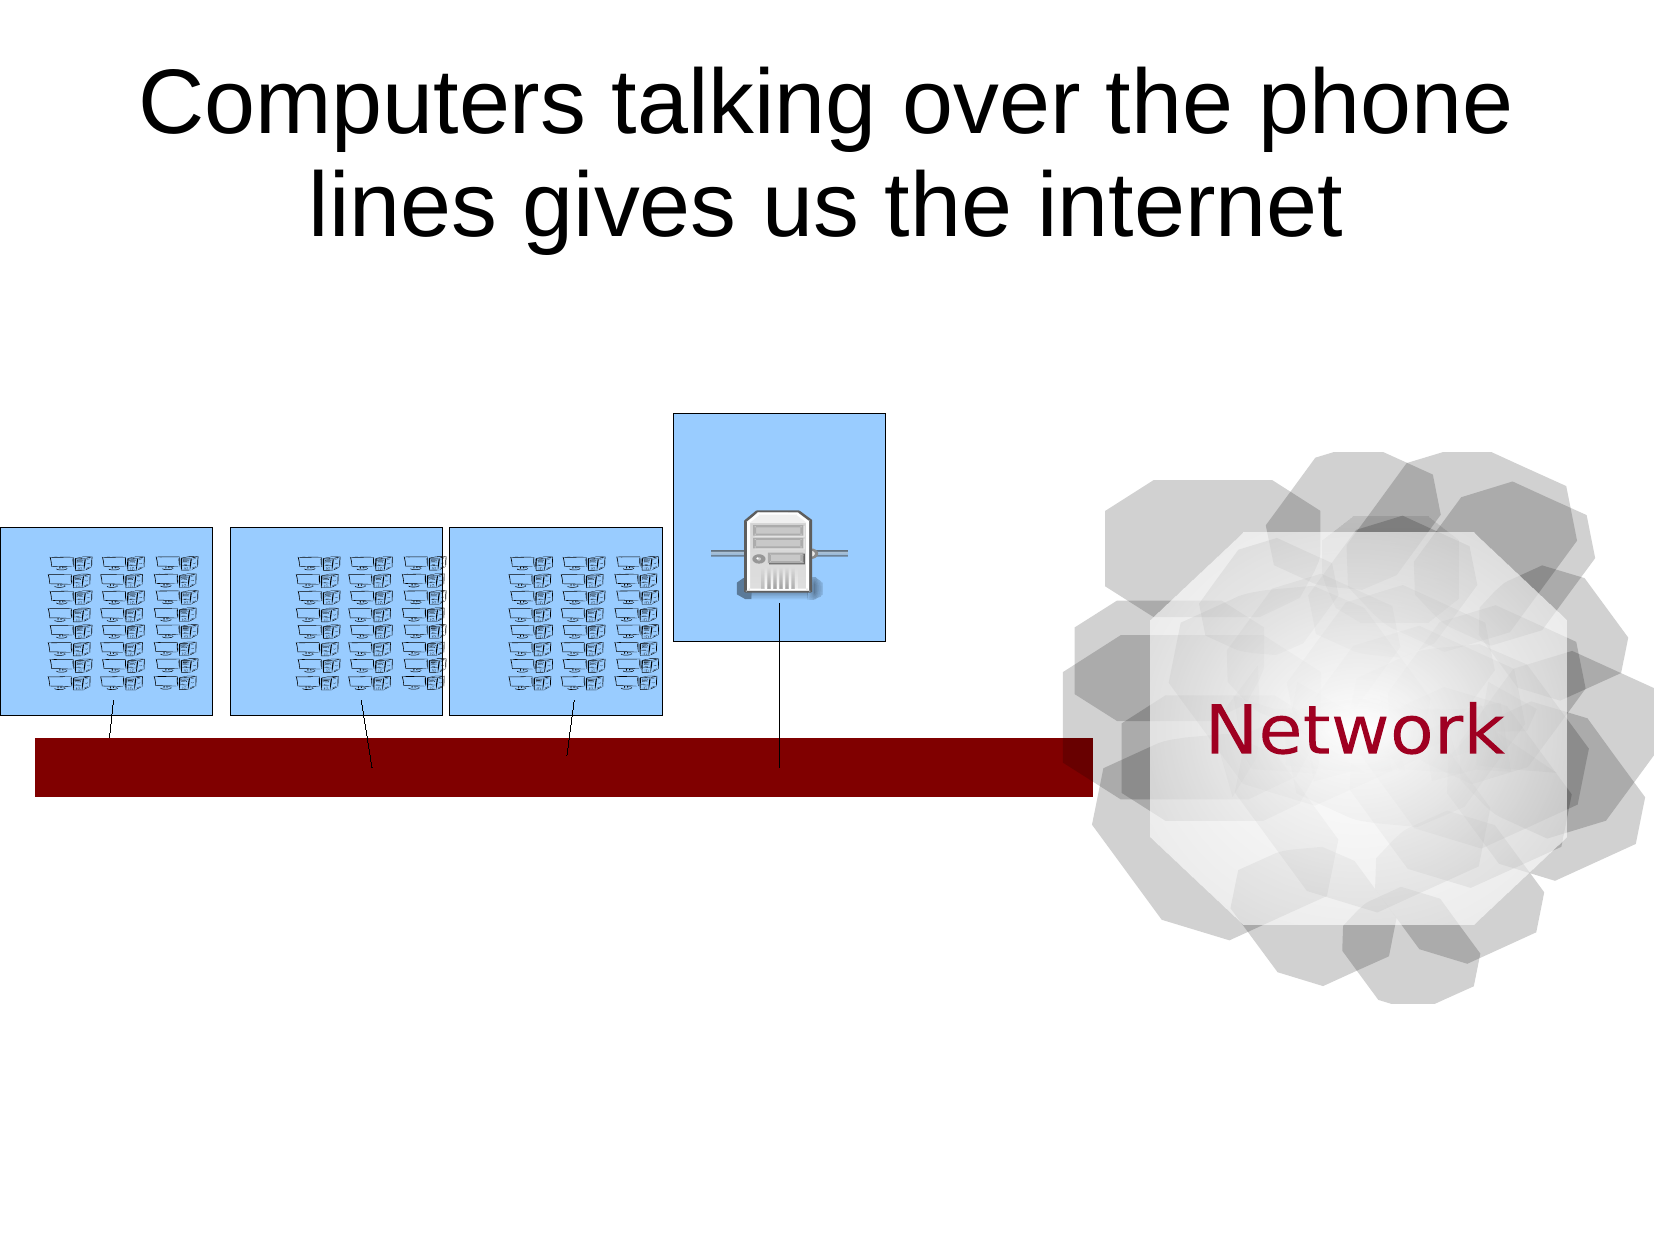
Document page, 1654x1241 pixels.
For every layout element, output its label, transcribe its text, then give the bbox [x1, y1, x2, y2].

picture [614, 573, 658, 588]
picture [153, 641, 197, 656]
picture [297, 590, 341, 605]
picture [616, 590, 660, 605]
picture [295, 676, 339, 691]
picture [616, 556, 660, 571]
picture [101, 556, 145, 571]
picture [100, 641, 143, 657]
picture [616, 624, 660, 639]
picture [349, 658, 393, 673]
picture [508, 607, 552, 623]
picture [403, 590, 447, 605]
picture [401, 573, 445, 588]
picture [295, 641, 339, 657]
picture [510, 590, 554, 605]
picture [155, 556, 199, 571]
picture [155, 658, 199, 673]
picture [508, 676, 552, 691]
picture [616, 658, 660, 673]
picture [560, 641, 604, 657]
title Computers talking over the phone lines gives us the internet [82, 39, 1571, 267]
picture [49, 590, 93, 605]
picture [562, 624, 606, 639]
picture [49, 658, 93, 673]
picture [401, 641, 445, 656]
picture [295, 607, 339, 623]
picture [510, 658, 554, 673]
picture [100, 573, 143, 589]
picture [560, 676, 604, 691]
picture [403, 624, 447, 639]
picture [614, 607, 658, 622]
text_box [673, 413, 886, 642]
picture [560, 607, 604, 623]
picture [401, 607, 445, 622]
picture [403, 658, 447, 673]
picture [348, 641, 391, 657]
picture [401, 675, 445, 690]
text_box [0, 527, 213, 716]
picture [297, 624, 341, 639]
picture [153, 573, 197, 588]
picture [508, 573, 552, 589]
picture [614, 641, 658, 656]
picture [295, 573, 339, 589]
picture [562, 556, 606, 571]
picture [562, 590, 606, 605]
picture [508, 641, 552, 657]
picture [100, 607, 143, 623]
picture [100, 676, 143, 691]
picture [510, 624, 554, 639]
picture [349, 590, 393, 605]
picture [155, 624, 199, 639]
picture [614, 675, 658, 690]
picture [47, 641, 91, 657]
picture [155, 590, 199, 605]
picture [297, 556, 341, 571]
picture [560, 573, 604, 589]
picture [153, 675, 197, 690]
picture [297, 658, 341, 673]
picture [349, 624, 393, 639]
picture [47, 573, 91, 589]
picture [1062, 452, 1654, 1004]
picture [510, 556, 554, 571]
picture [348, 676, 391, 691]
picture [348, 607, 391, 623]
picture [101, 590, 145, 605]
picture [49, 624, 93, 639]
text_box [230, 527, 443, 716]
picture [47, 676, 91, 691]
picture [708, 501, 851, 604]
picture [403, 556, 447, 571]
picture [49, 556, 93, 571]
text_box [449, 527, 663, 716]
picture [153, 607, 197, 622]
picture [101, 658, 145, 673]
picture [348, 573, 391, 589]
picture [562, 658, 606, 673]
picture [349, 556, 393, 571]
picture [47, 607, 91, 623]
picture [101, 624, 145, 639]
